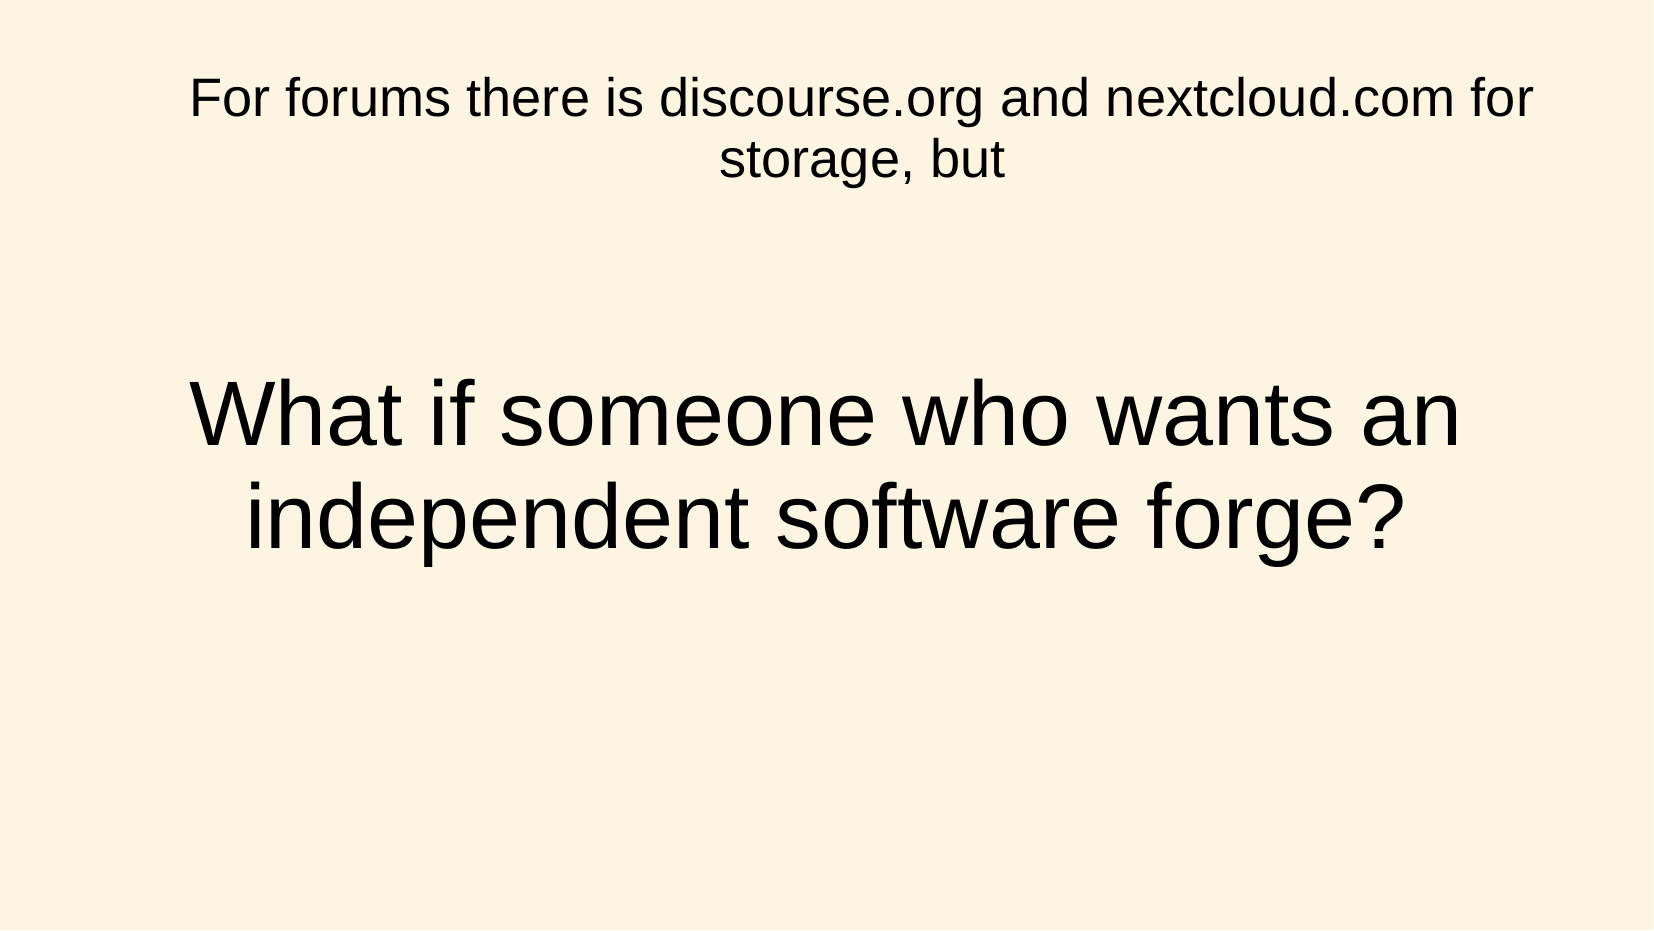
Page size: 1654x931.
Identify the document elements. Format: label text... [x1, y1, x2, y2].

text_box For forums there is discourse.org and nextcloud.com for storage, but [112, 0, 1613, 376]
title What if someone who wants an independent software forge? [82, 362, 1571, 568]
